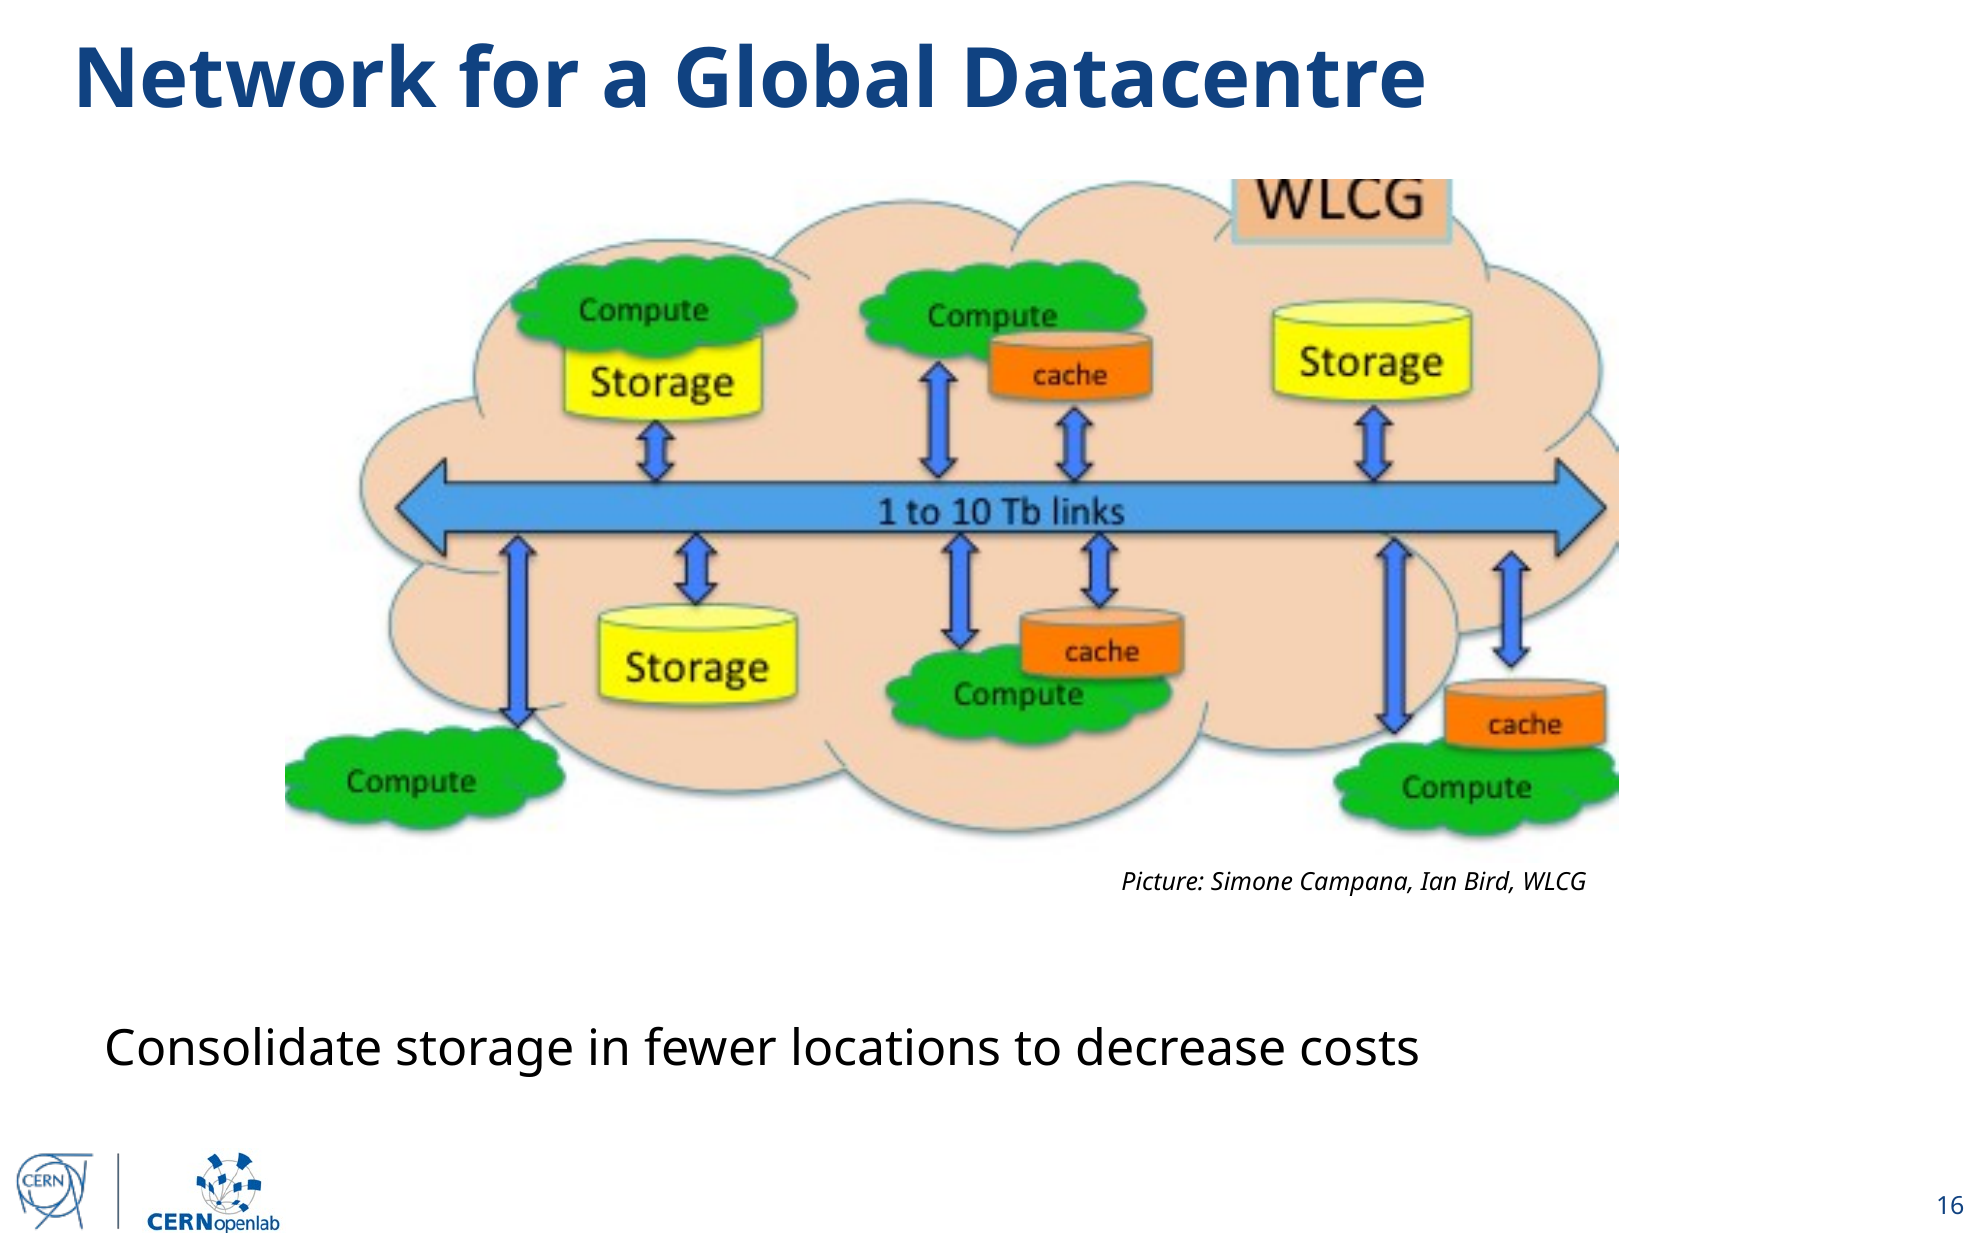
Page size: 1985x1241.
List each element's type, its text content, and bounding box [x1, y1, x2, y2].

picture [38, 1207, 55, 1215]
title Network for a Global Datacentre [72, 0, 1834, 166]
picture [19, 1188, 64, 1207]
picture [16, 1188, 64, 1236]
picture [51, 1200, 64, 1215]
text_box Consolidate storage in fewer locations to decrease costs [90, 1004, 1801, 1081]
picture [142, 1148, 286, 1233]
picture [285, 179, 1619, 863]
text_box Picture: Simone Campana, Ian Bird, WLCG [1106, 856, 1723, 902]
